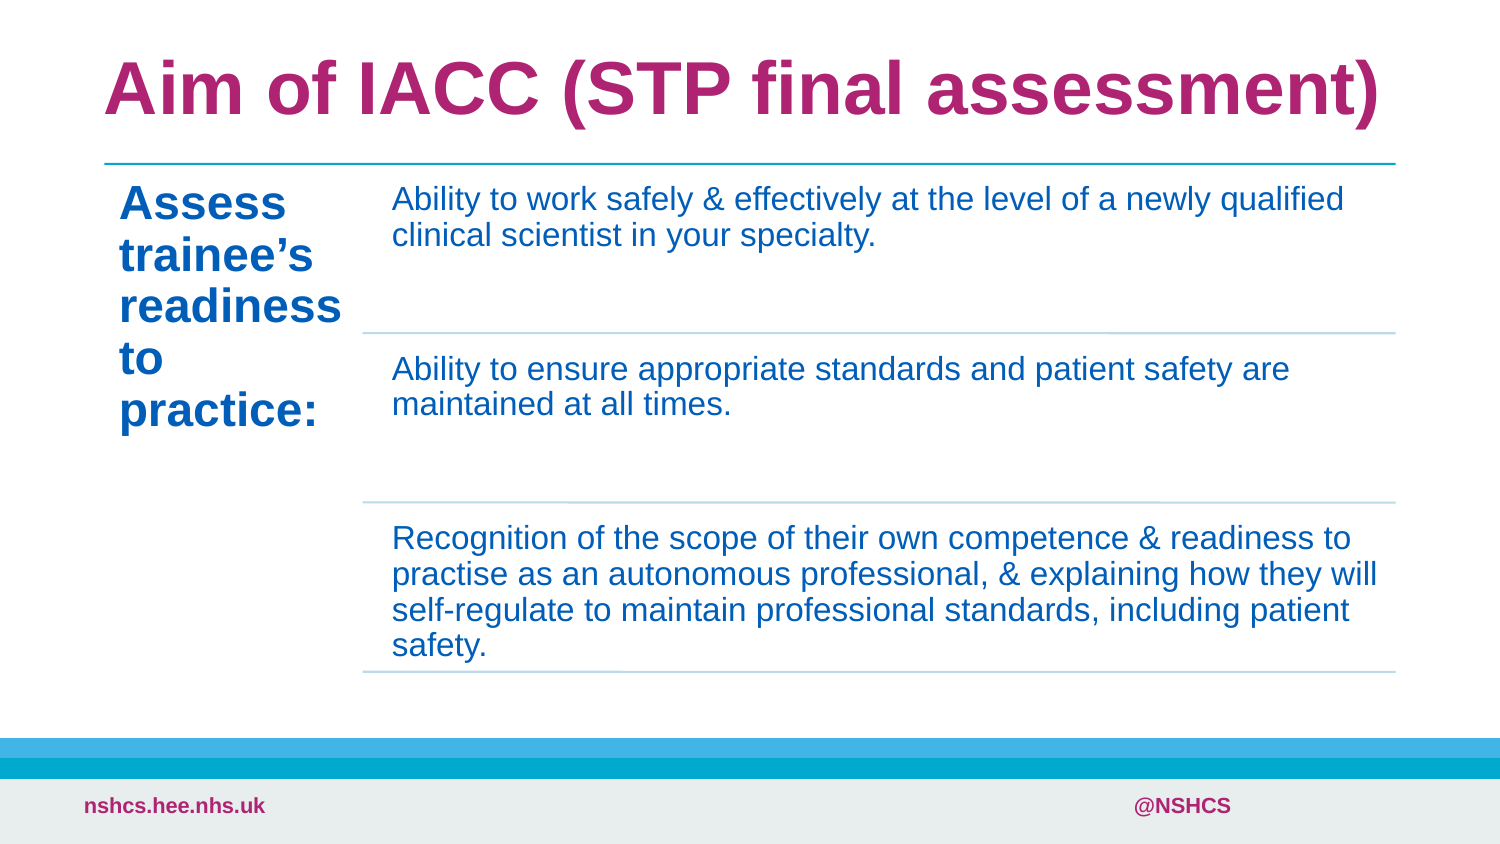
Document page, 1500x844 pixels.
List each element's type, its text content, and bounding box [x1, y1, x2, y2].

text_box Ability to ensure appropriate standards and patient safety are maintained at all times. [381, 341, 1396, 502]
text_box Recognition of the scope of their own competence & readiness to practise as an autonomous professional, & explaining how they will self-regulate to maintain professional standards, including patient safety. [381, 510, 1396, 671]
text_box Assess trainee’s readiness to practice: [104, 163, 363, 680]
title Aim of IACC (STP final assessment) [88, 42, 1412, 131]
text_box Ability to work safely & effectively at the level of a newly qualified clinical scientist in your specialty. [381, 171, 1396, 333]
